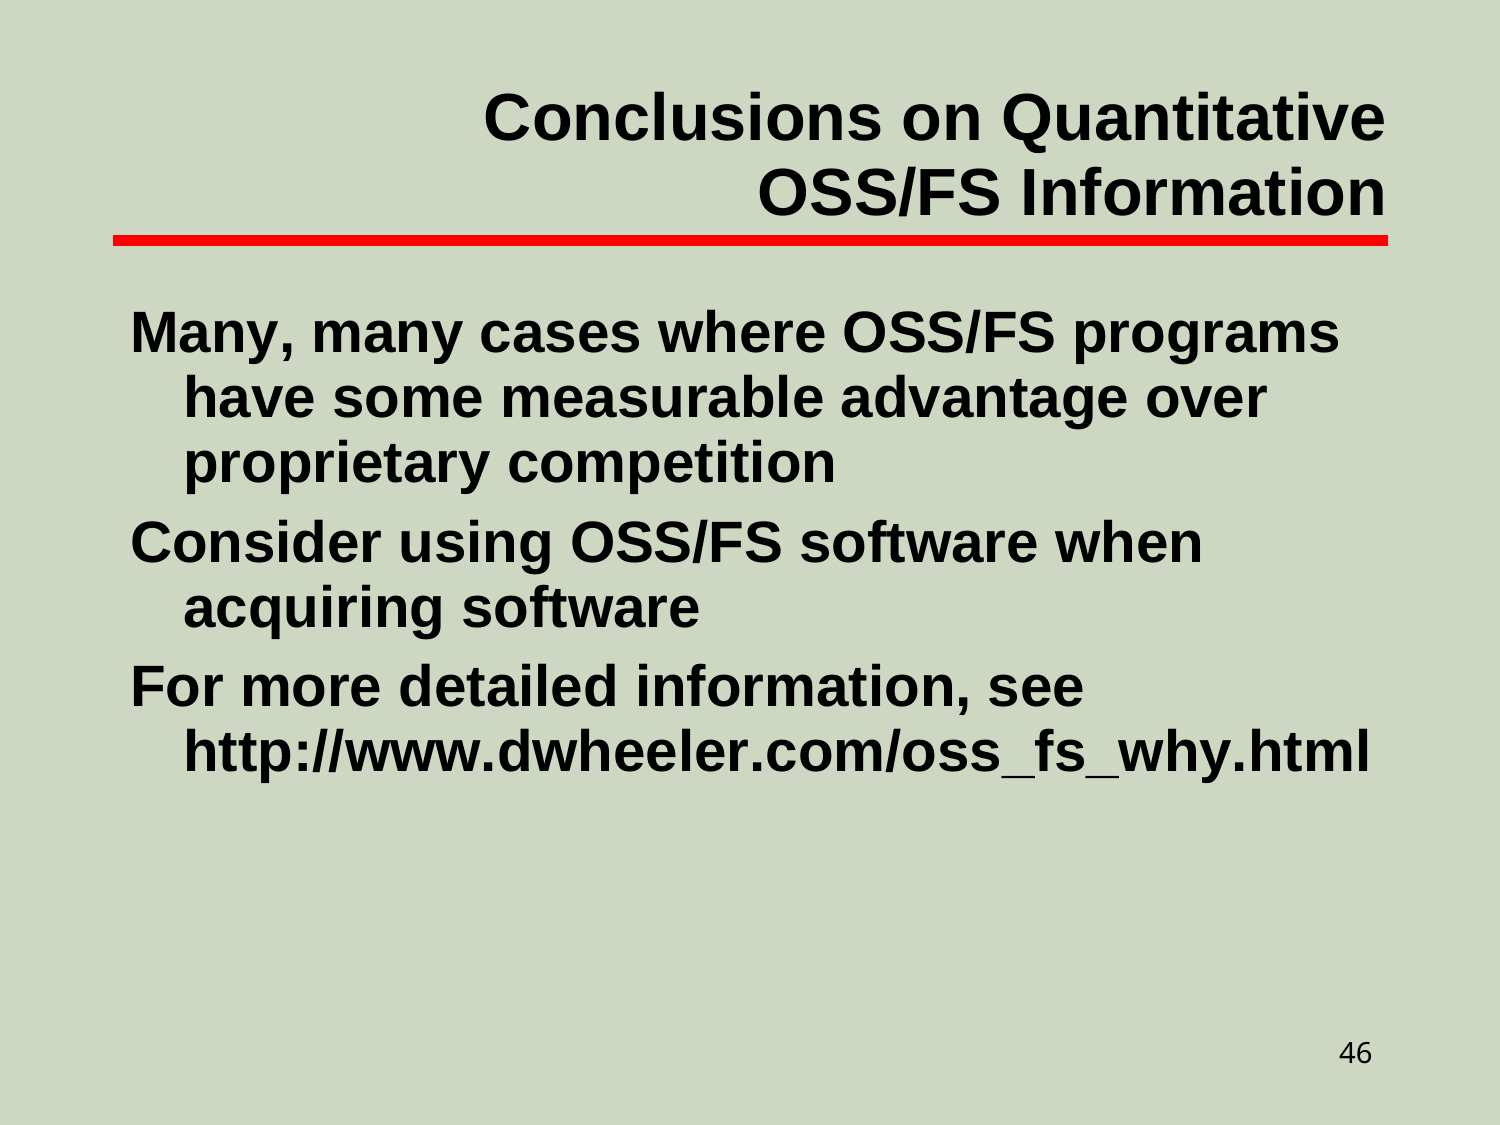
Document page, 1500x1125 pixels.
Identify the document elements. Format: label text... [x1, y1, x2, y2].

list Many, many cases where OSS/FS programs have some measurable advantage over proprietary competition Consider using OSS/FS software when acquiring software For more detailed information, see http://www.dwheeler.com/oss_fs_why.html [112, 299, 1388, 1001]
title Conclusions on Quantitative OSS/FS Information [337, 74, 1388, 235]
